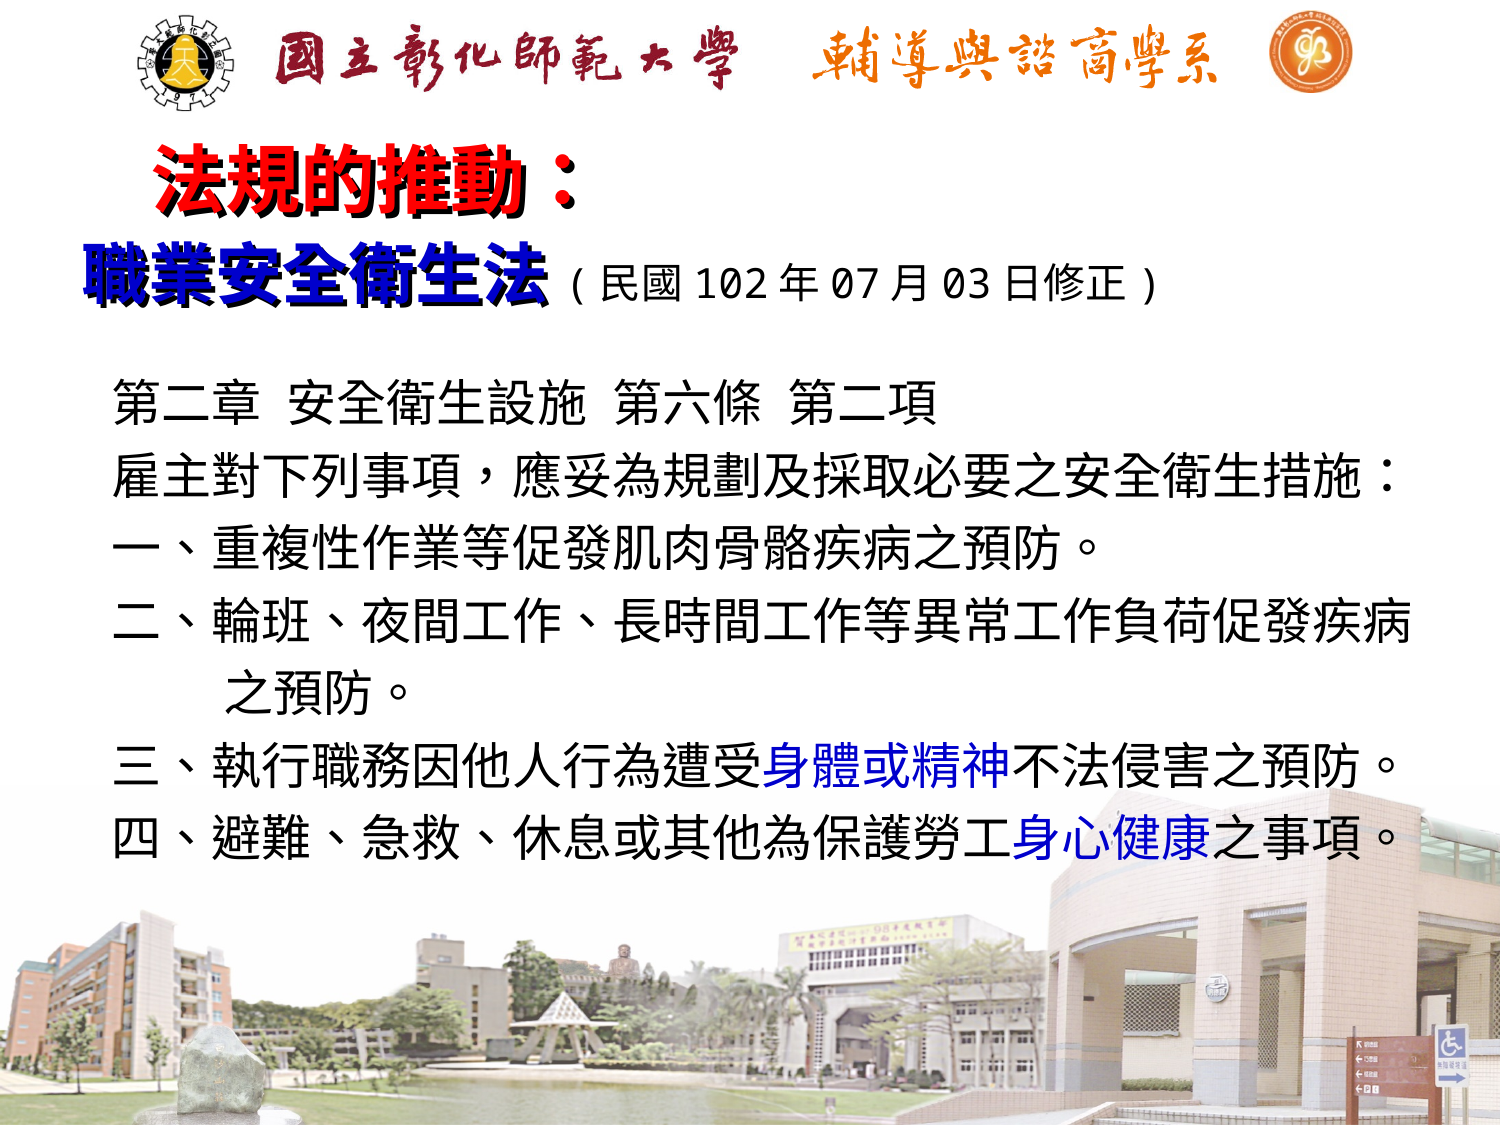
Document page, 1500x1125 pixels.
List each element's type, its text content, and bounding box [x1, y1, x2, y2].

text_box 法規的推動： [136, 125, 616, 230]
title 職業安全衛生法(民國102年07月03日修正) [0, 177, 1297, 366]
list 第二章 安全衛生設施 第六條 第二項 雇主對下列事項，應妥為規劃及採取必要之安全衛生措施： 一、重複性作業等促發肌肉骨骼疾病之預防。 二、輪班、夜間工作、長時間工作等異常工作負荷促發疾病 之預防。 三、執行職務因他人行為遭受身體或精神不法侵害之預防。 四、避難、急救、休息或其他為保護勞工身心健康之事項。 [96, 364, 1447, 917]
